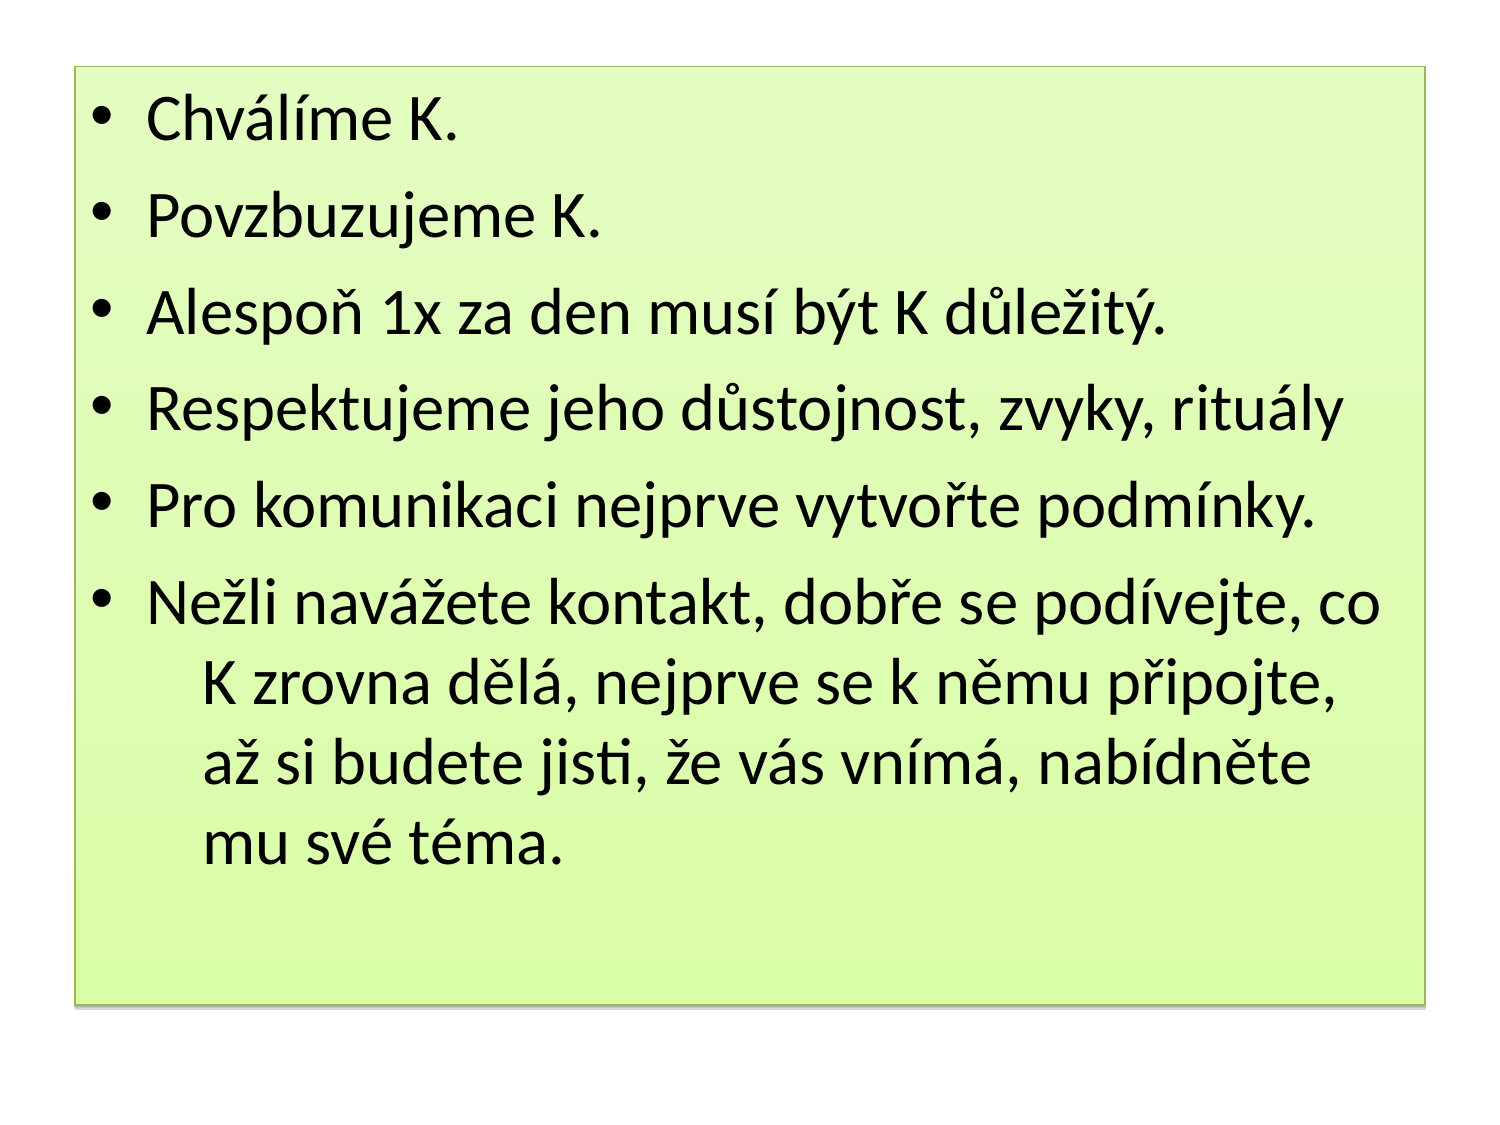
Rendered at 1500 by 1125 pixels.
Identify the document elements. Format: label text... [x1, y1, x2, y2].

list Chválíme K. Povzbuzujeme K. Alespoň 1x za den musí být K důležitý. Respektujeme jeho důstojnost, zvyky, rituály Pro komunikaci nejprve vytvořte podmínky. Nežli navážete kontakt, dobře se podívejte, co K zrovna dělá, nejprve se k němu připojte, až si budete jisti, že vás vnímá, nabídněte mu své téma. [75, 66, 1426, 1005]
